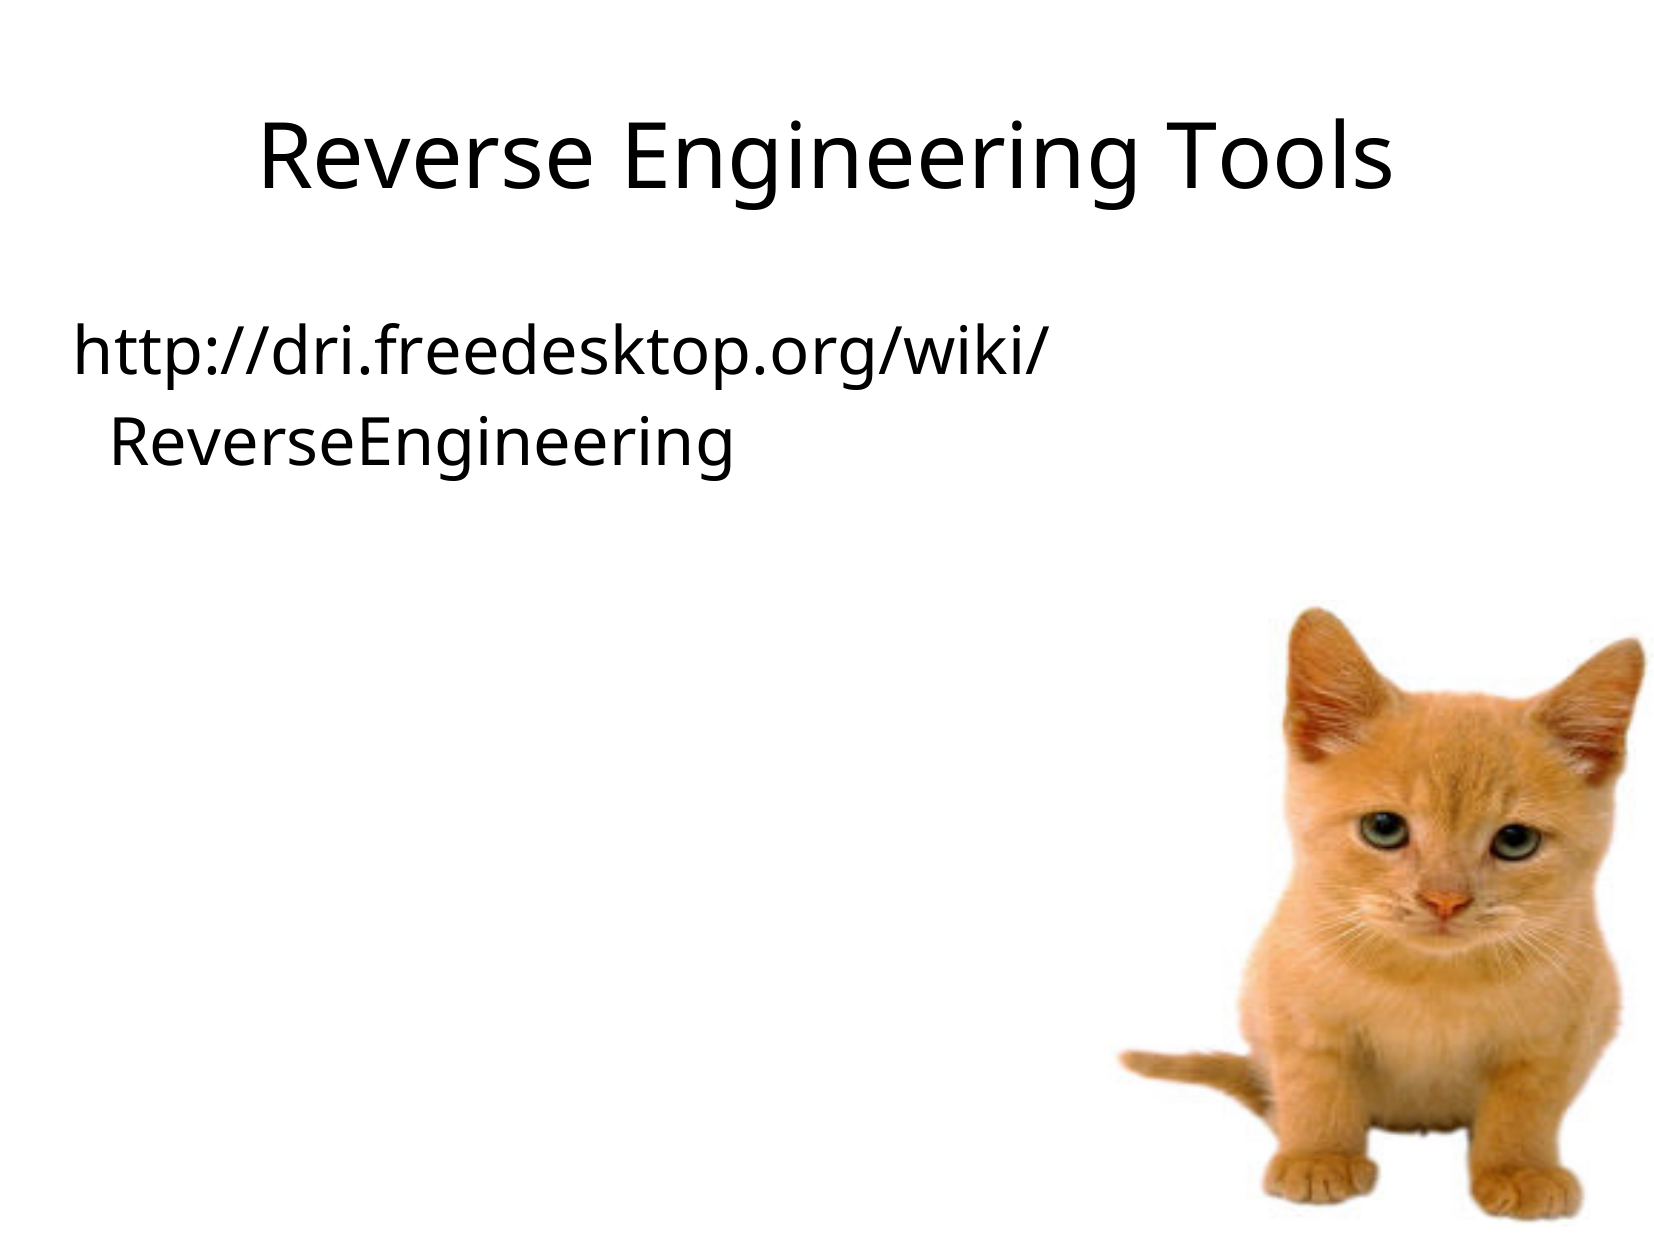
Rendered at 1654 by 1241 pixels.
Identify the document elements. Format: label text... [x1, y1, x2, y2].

picture [1109, 600, 1654, 1227]
title Reverse Engineering Tools [82, 49, 1571, 257]
subtitle http://dri.freedesktop.org/wiki/ReverseEngineering [37, 300, 1576, 488]
